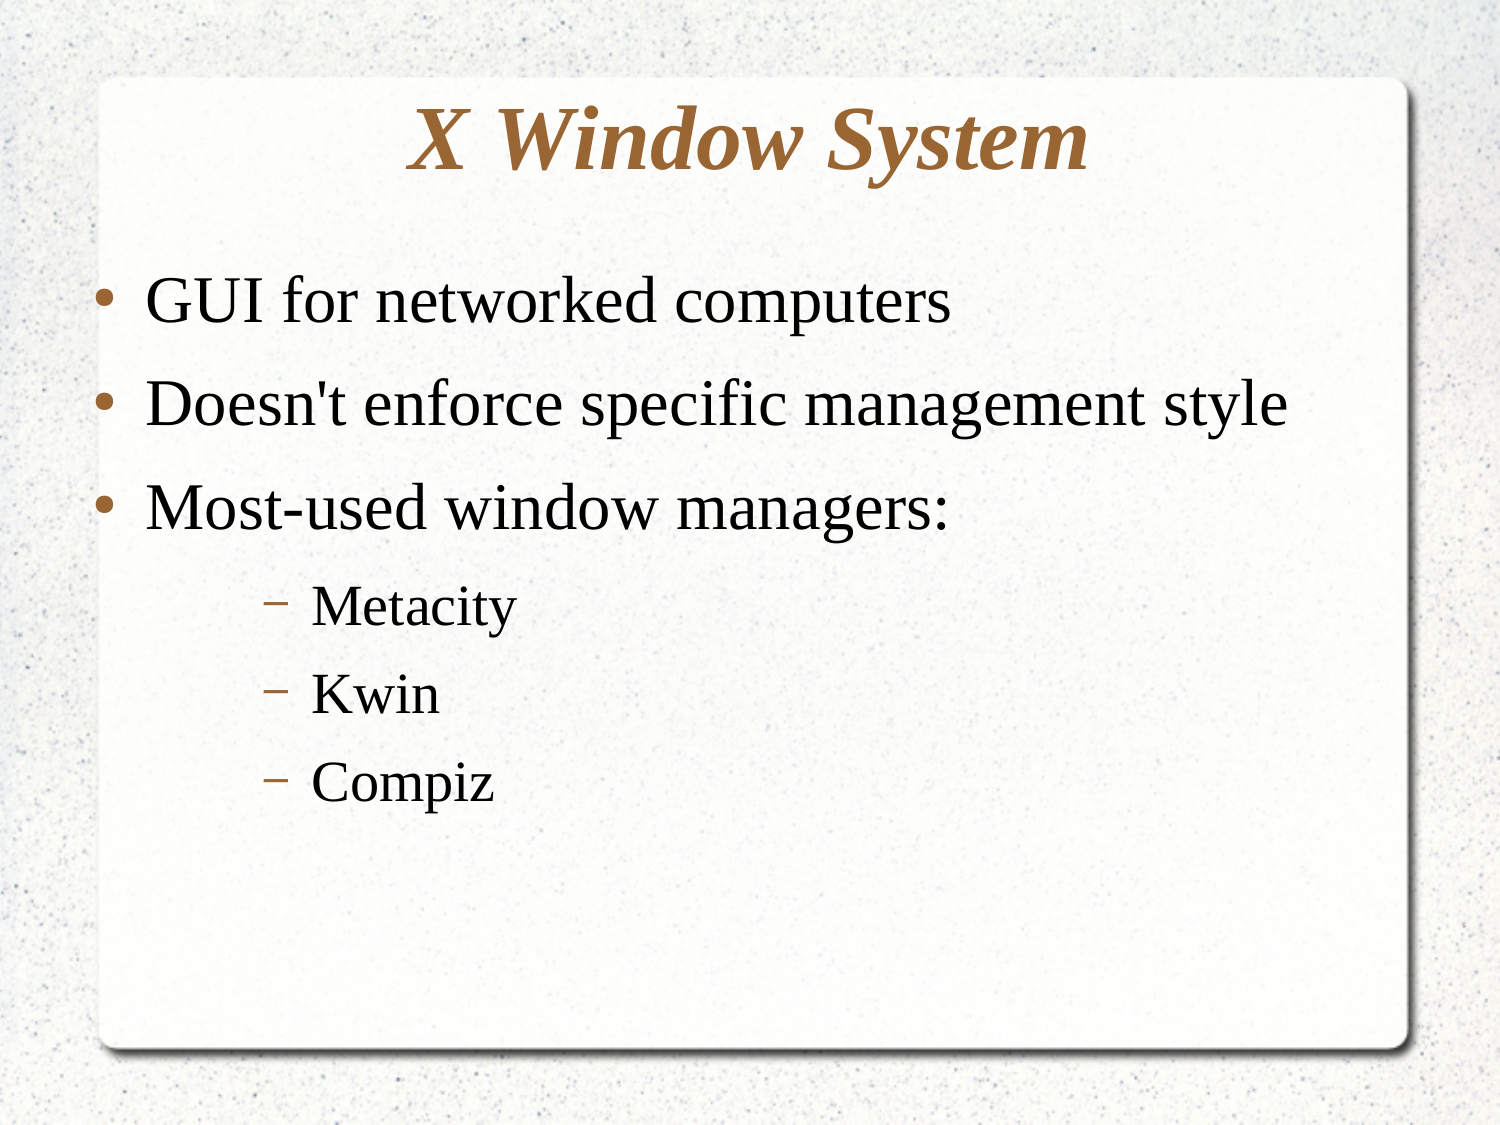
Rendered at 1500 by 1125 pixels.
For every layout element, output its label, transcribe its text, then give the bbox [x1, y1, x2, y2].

list GUI for networked computers Doesn't enforce specific management style Most-used window managers: Metacity Kwin Compiz [75, 262, 1426, 1020]
picture [0, 0, 1500, 1125]
title X Window System [75, 45, 1426, 233]
